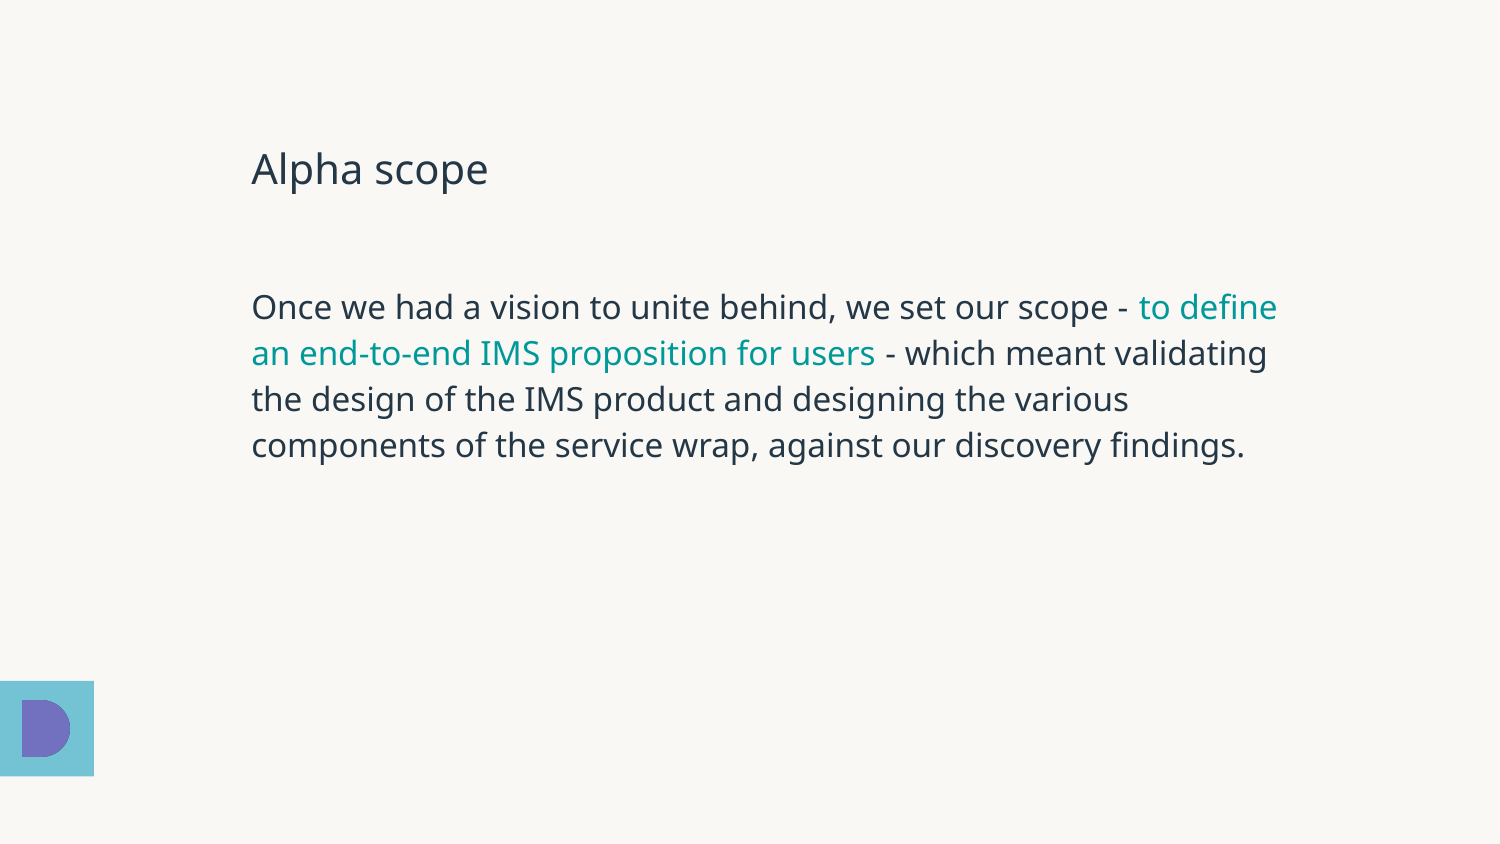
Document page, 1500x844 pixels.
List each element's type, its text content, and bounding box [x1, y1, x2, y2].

picture [22, 700, 70, 757]
title Alpha scope [236, 118, 1329, 238]
list Once we had a vision to unite behind, we set our scope - to define an end-to-end IMS proposition for users - which meant validating the design of the IMS product and designing the various components of the service wrap, against our discovery findings. [236, 265, 1329, 681]
